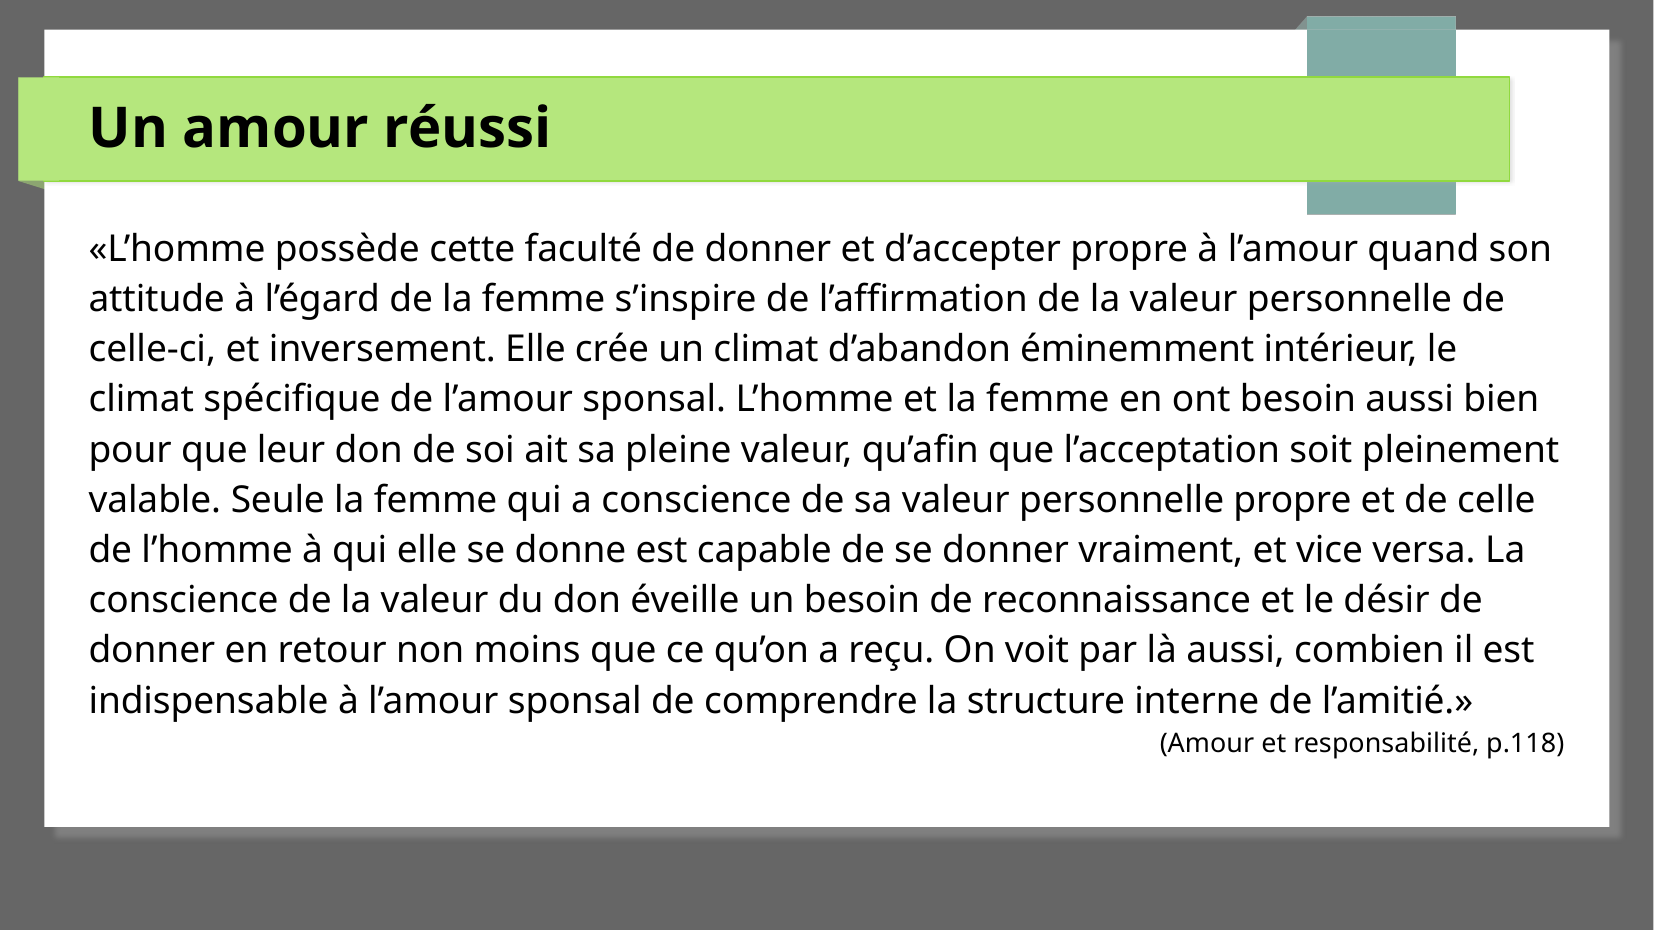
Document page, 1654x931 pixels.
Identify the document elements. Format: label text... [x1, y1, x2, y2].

title Un amour réussi [88, 73, 1506, 178]
list «L’homme possède cette faculté de donner et d’accepter propre à l’amour quand son attitude à l’égard de la femme s’inspire de l’affirmation de la valeur personnelle de celle-ci, et inversement. Elle crée un climat d’abandon éminemment intérieur, le climat spécifique de l’amour sponsal. L’homme et la femme en ont besoin aussi bien pour que leur don de soi ait sa pleine valeur, qu’afin que l’acceptation soit pleinement valable. Seule la femme qui a conscience de sa valeur personnelle propre et de celle de l’homme à qui elle se donne est capable de se donner vraiment, et vice versa. La conscience de la valeur du don éveille un besoin de reconnaissance et le désir de donner en retour non moins que ce qu’on a reçu. On voit par là aussi, combien il est indispensable à l’amour sponsal de comprendre la structure interne de l’amitié.» (Amour et responsabilité, p.118) [88, 221, 1565, 813]
